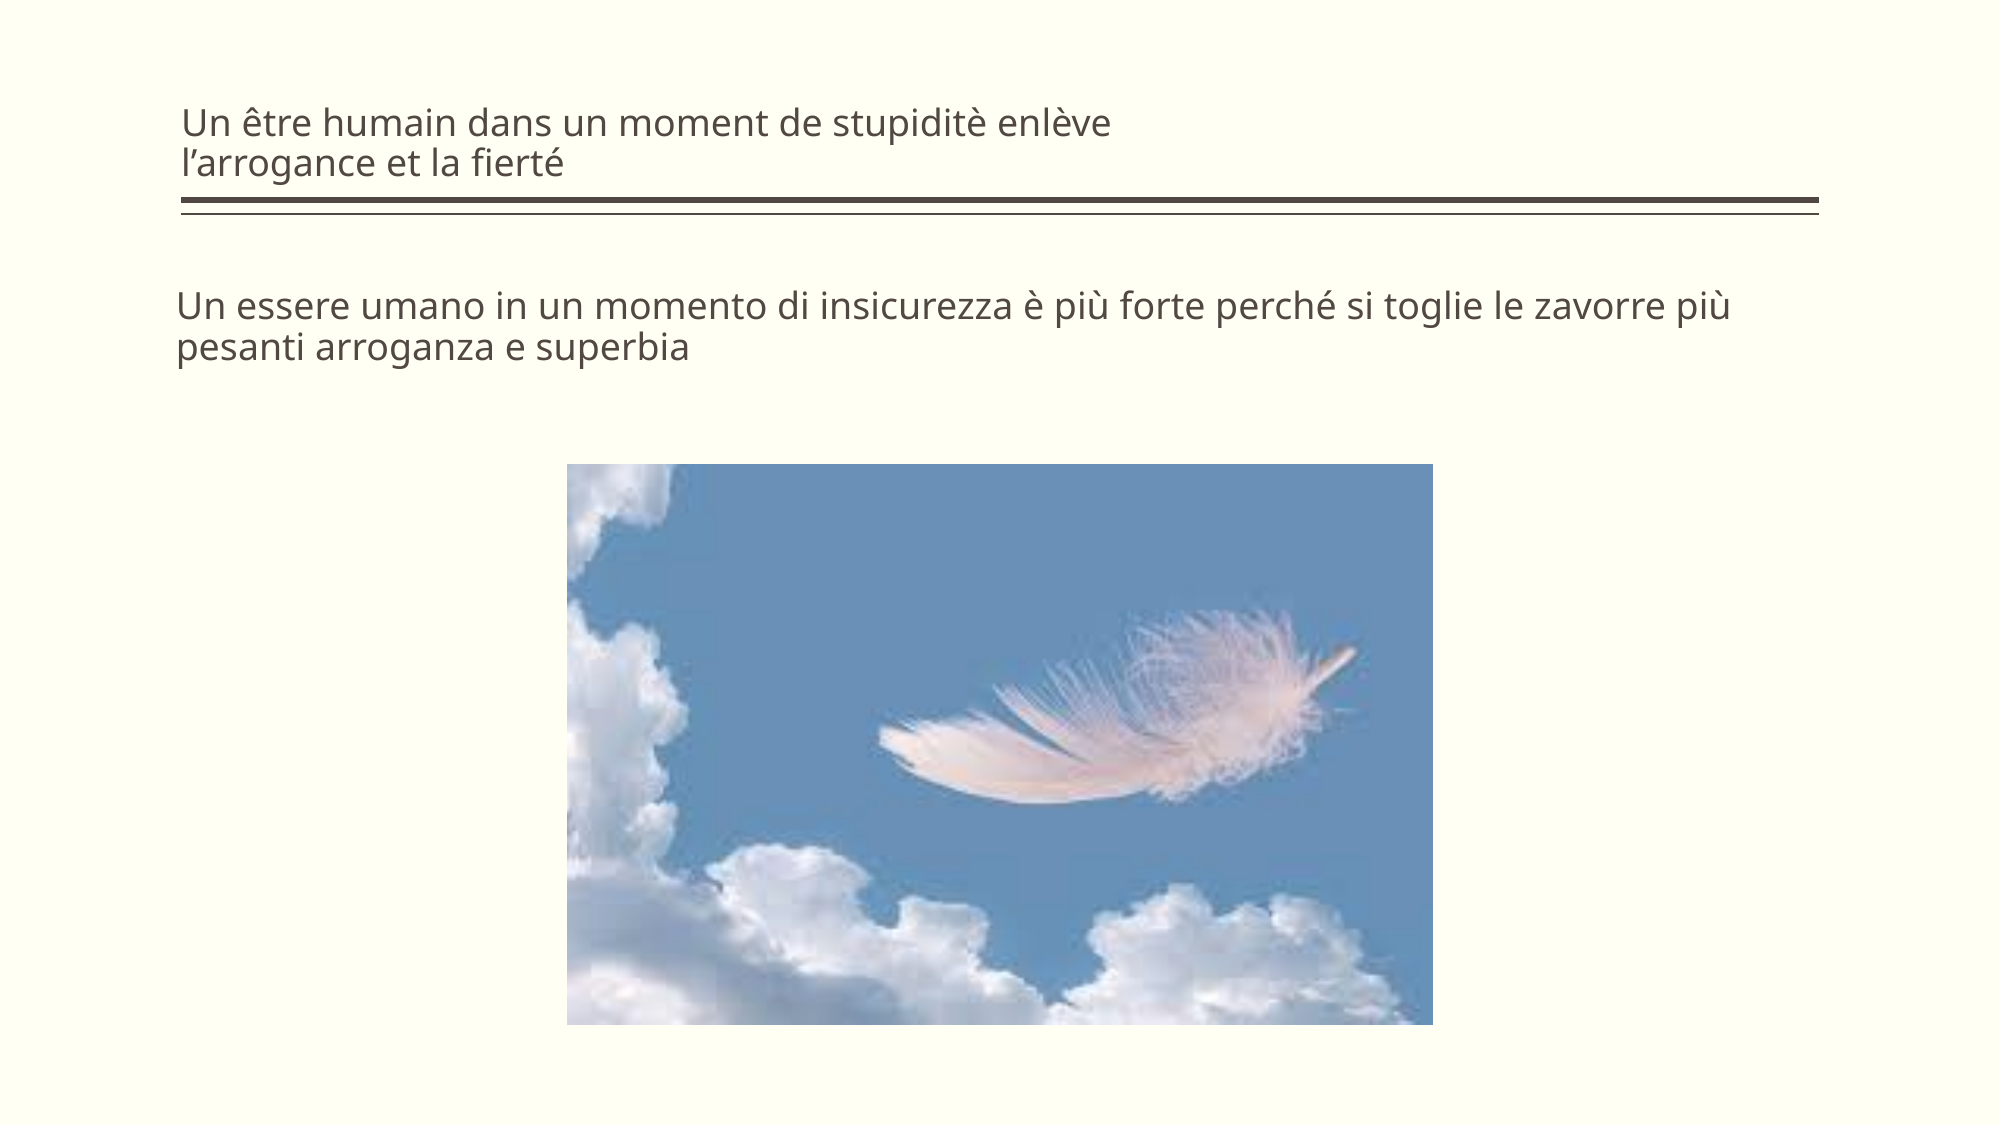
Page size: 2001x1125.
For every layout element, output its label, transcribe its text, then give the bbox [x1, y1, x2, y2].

title Un être humain dans un moment de stupiditè enlève l’arrogance et la fierté [181, 12, 1819, 193]
picture [567, 464, 1433, 1025]
text_box Un essere umano in un momento di insicurezza è più forte perché si toglie le zavorre più pesanti arroganza e superbia [160, 279, 1799, 378]
